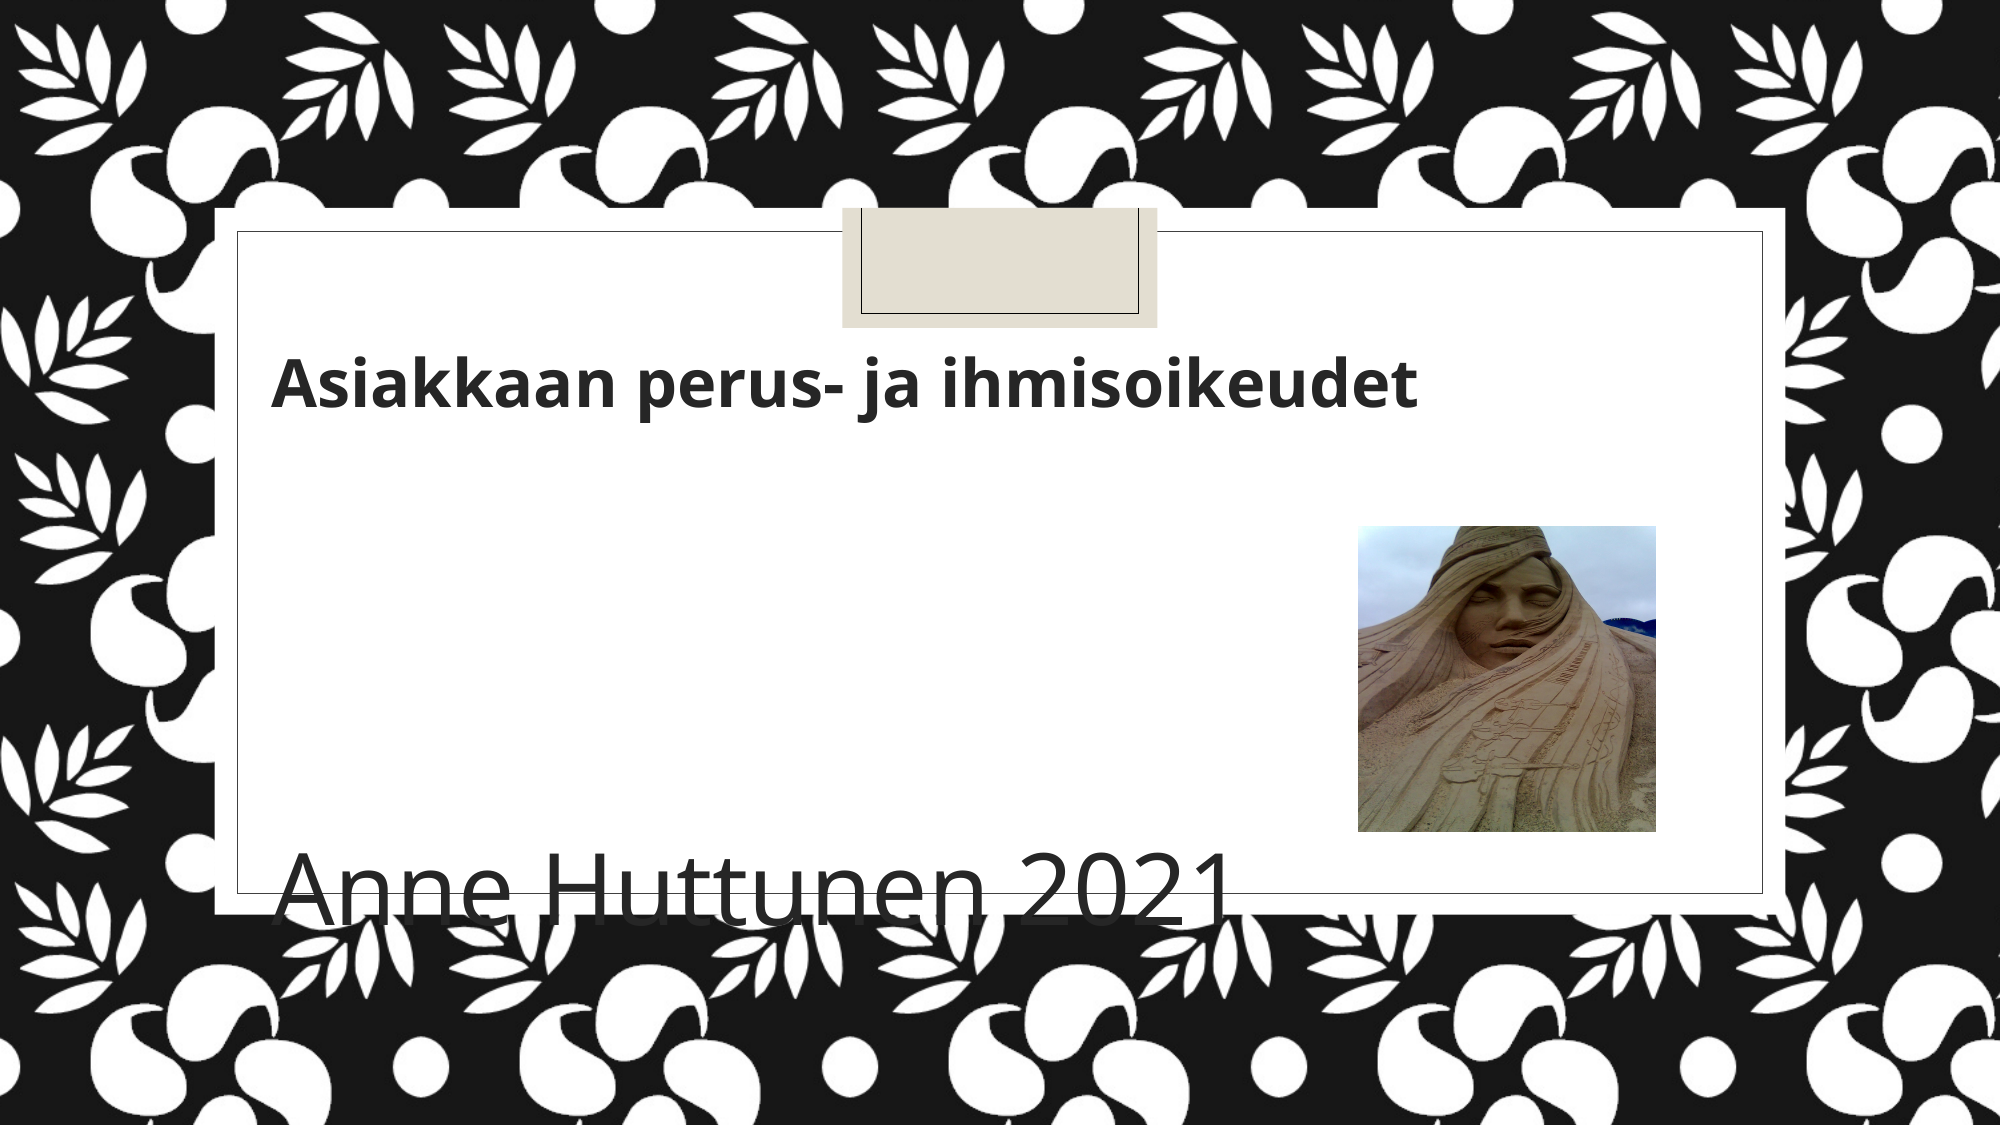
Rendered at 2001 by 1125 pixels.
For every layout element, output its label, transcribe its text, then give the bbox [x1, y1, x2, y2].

picture [0, 0, 2000, 1125]
title Asiakkaan perus- ja ihmisoikeudet [256, 343, 1744, 769]
subtitle Anne Huttunen 2021 [256, 831, 1705, 892]
